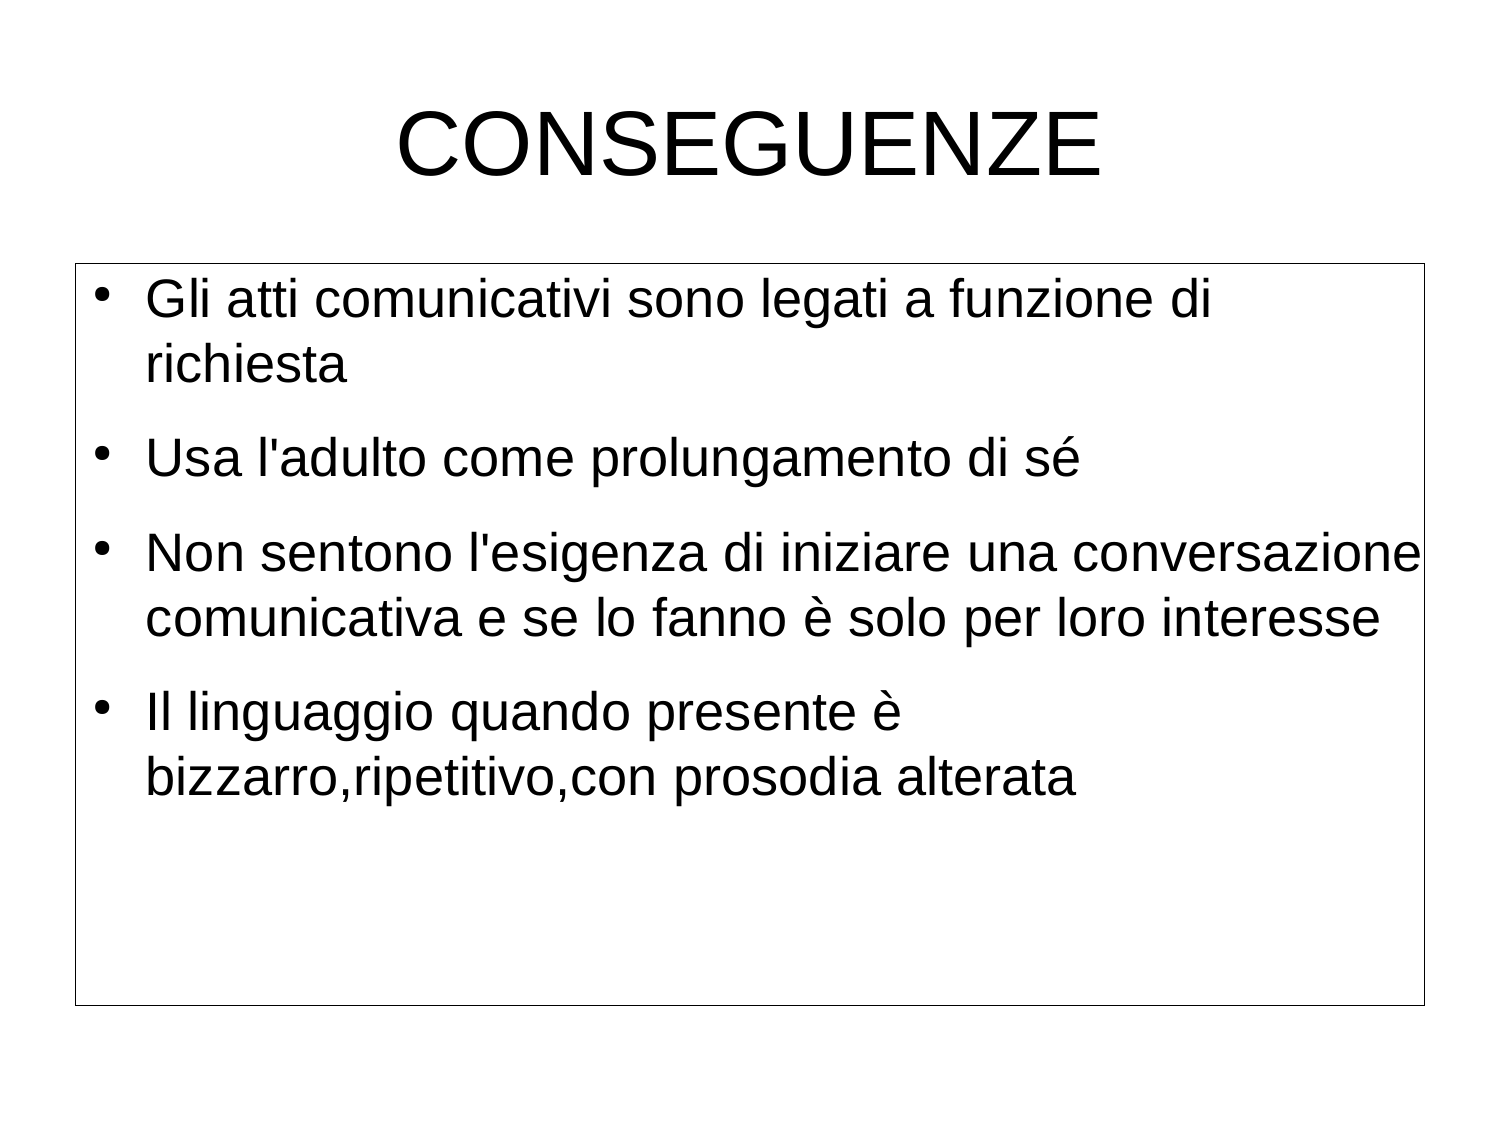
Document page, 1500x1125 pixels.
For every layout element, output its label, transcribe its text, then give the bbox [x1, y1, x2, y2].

list Gli atti comunicativi sono legati a funzione di richiesta Usa l'adulto come prolungamento di sé Non sentono l'esigenza di iniziare una conversazione comunicativa e se lo fanno è solo per loro interesse Il linguaggio quando presente è bizzarro,ripetitivo,con prosodia alterata [75, 263, 1425, 1006]
title CONSEGUENZE [75, 44, 1425, 233]
